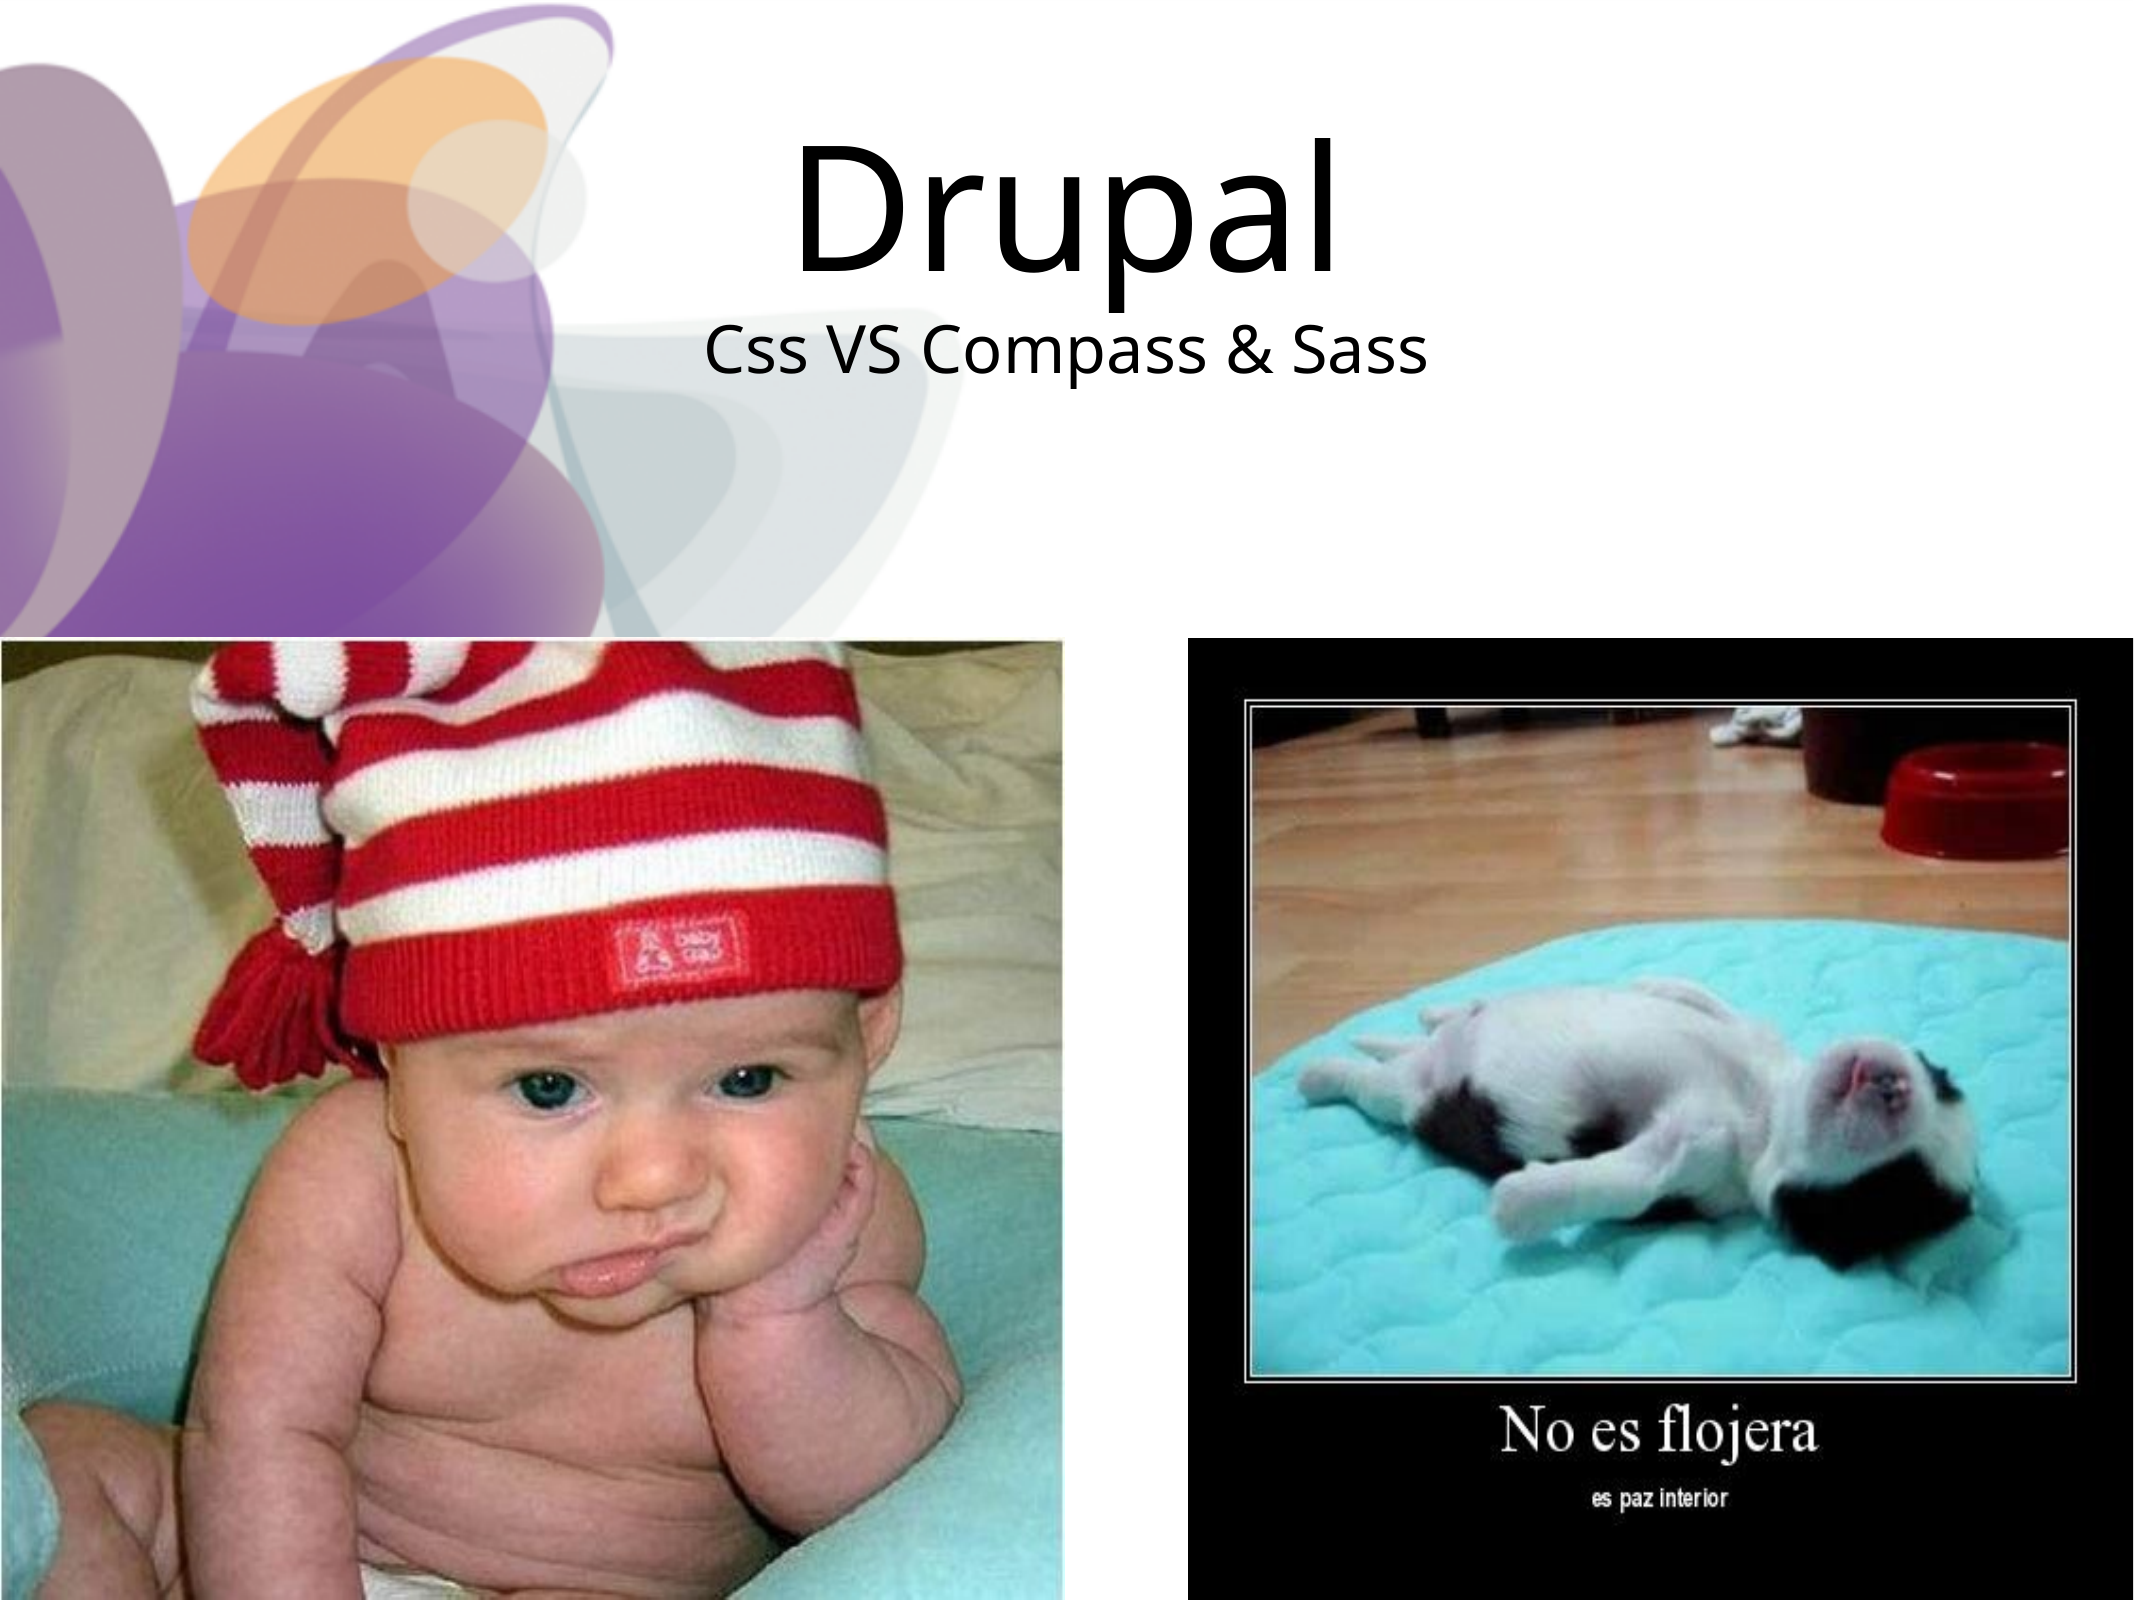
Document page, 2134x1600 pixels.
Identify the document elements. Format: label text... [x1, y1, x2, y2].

text_box Drupal Css VS Compass & Sass [208, 41, 1926, 442]
picture [0, 0, 2134, 1600]
